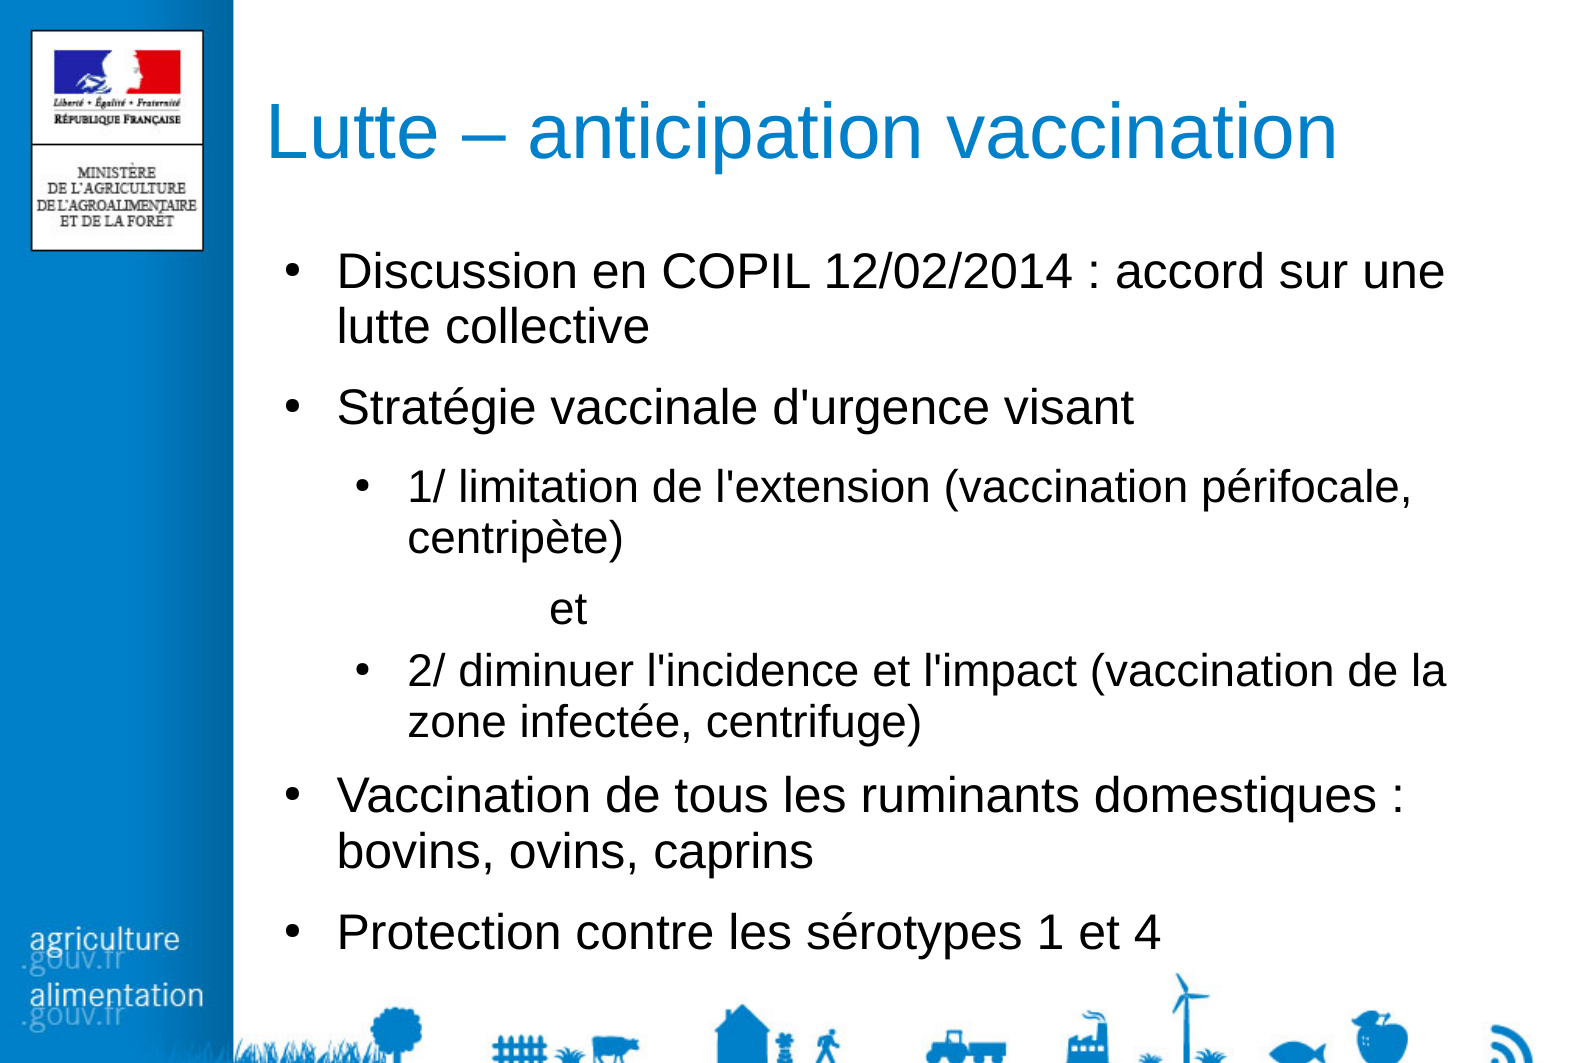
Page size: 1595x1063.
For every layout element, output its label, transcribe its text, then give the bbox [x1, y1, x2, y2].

title Lutte – anticipation vaccination [265, 42, 1536, 220]
list Discussion en COPIL 12/02/2014 : accord sur une lutte collective Stratégie vaccinale d'urgence visant 1/ limitation de l'extension (vaccination périfocale, centripète) et 2/ diminuer l'incidence et l'impact (vaccination de la zone infectée, centrifuge) Vaccination de tous les ruminants domestiques : bovins, ovins, caprins Protection contre les sérotypes 1 et 4 [265, 242, 1536, 959]
picture [0, 0, 1595, 1063]
